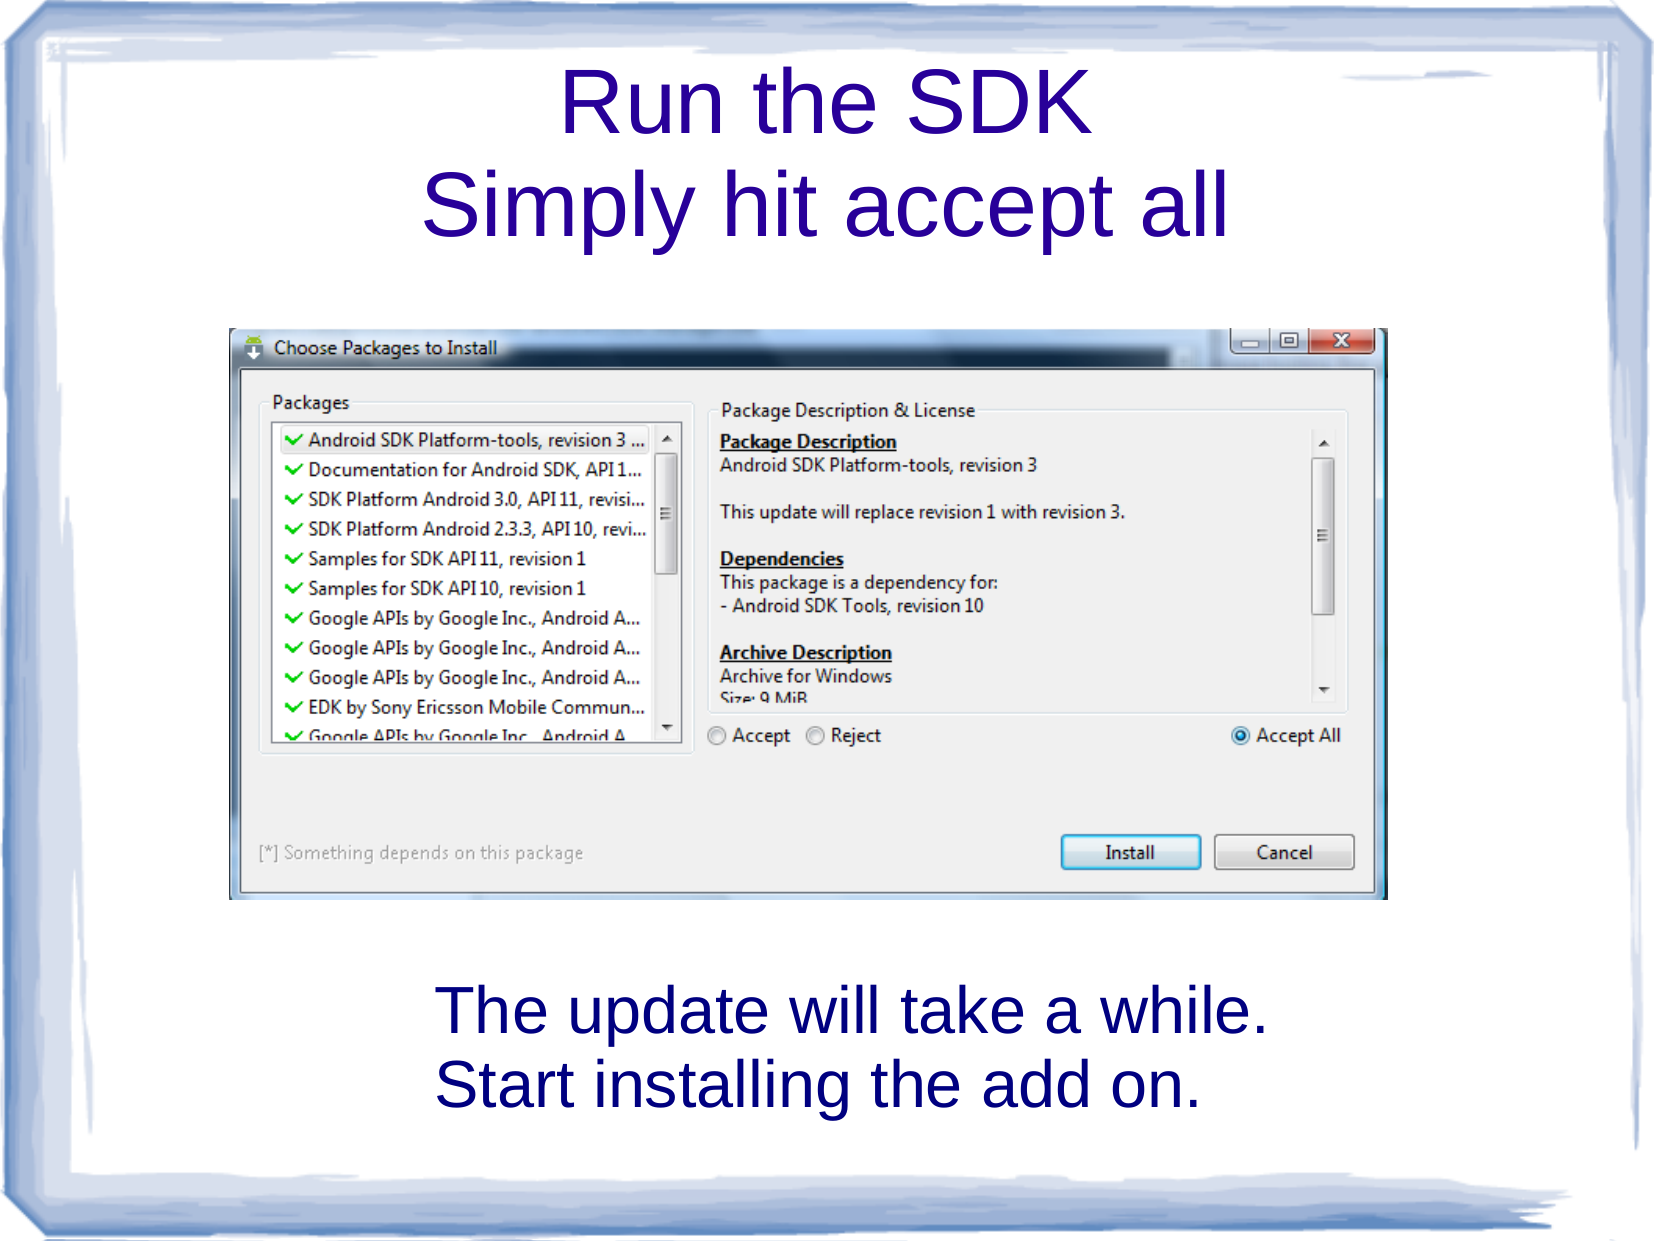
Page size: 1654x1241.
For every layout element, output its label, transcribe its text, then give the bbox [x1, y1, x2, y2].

picture [0, 0, 1654, 1241]
list The update will take a while. Start installing the add on. [363, 972, 1654, 1232]
title Run the SDK Simply hit accept all [82, 49, 1571, 257]
